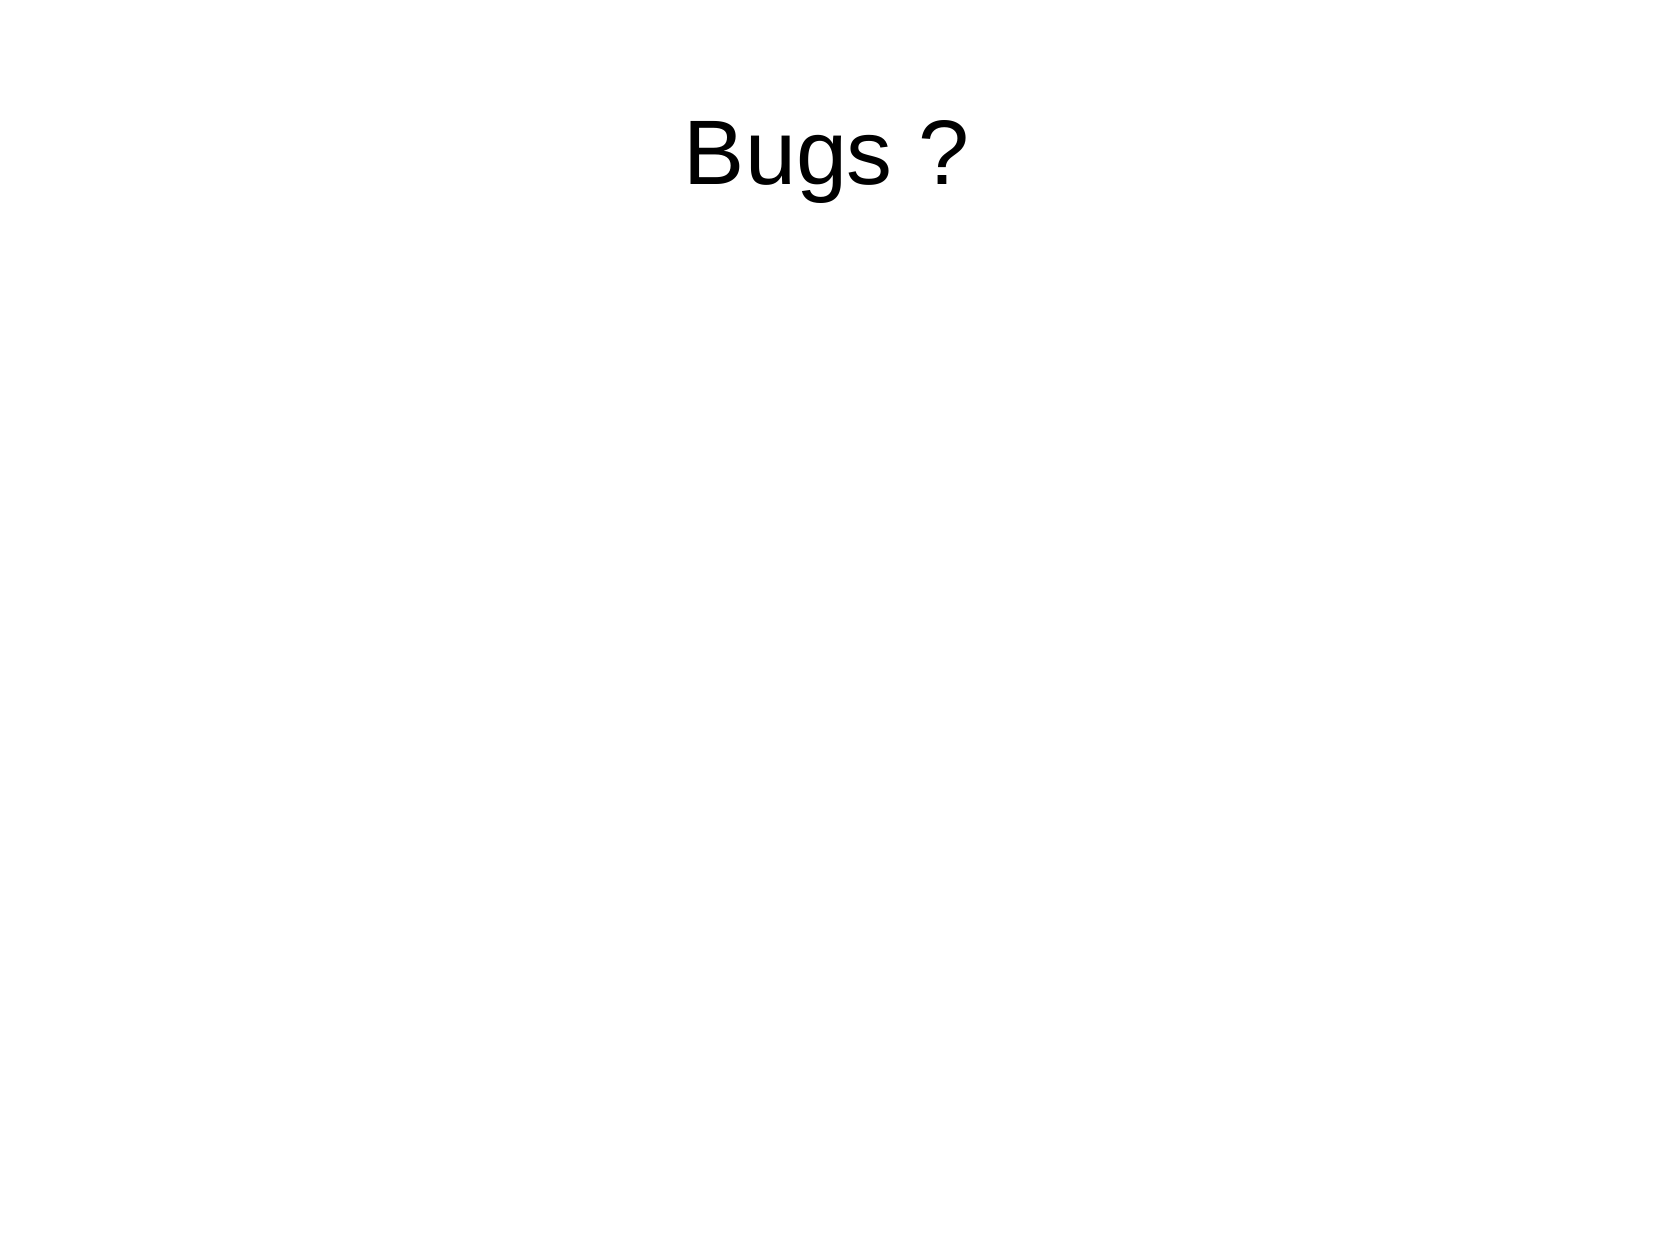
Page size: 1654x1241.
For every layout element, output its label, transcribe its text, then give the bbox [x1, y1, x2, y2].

title Bugs ? [82, 49, 1571, 257]
